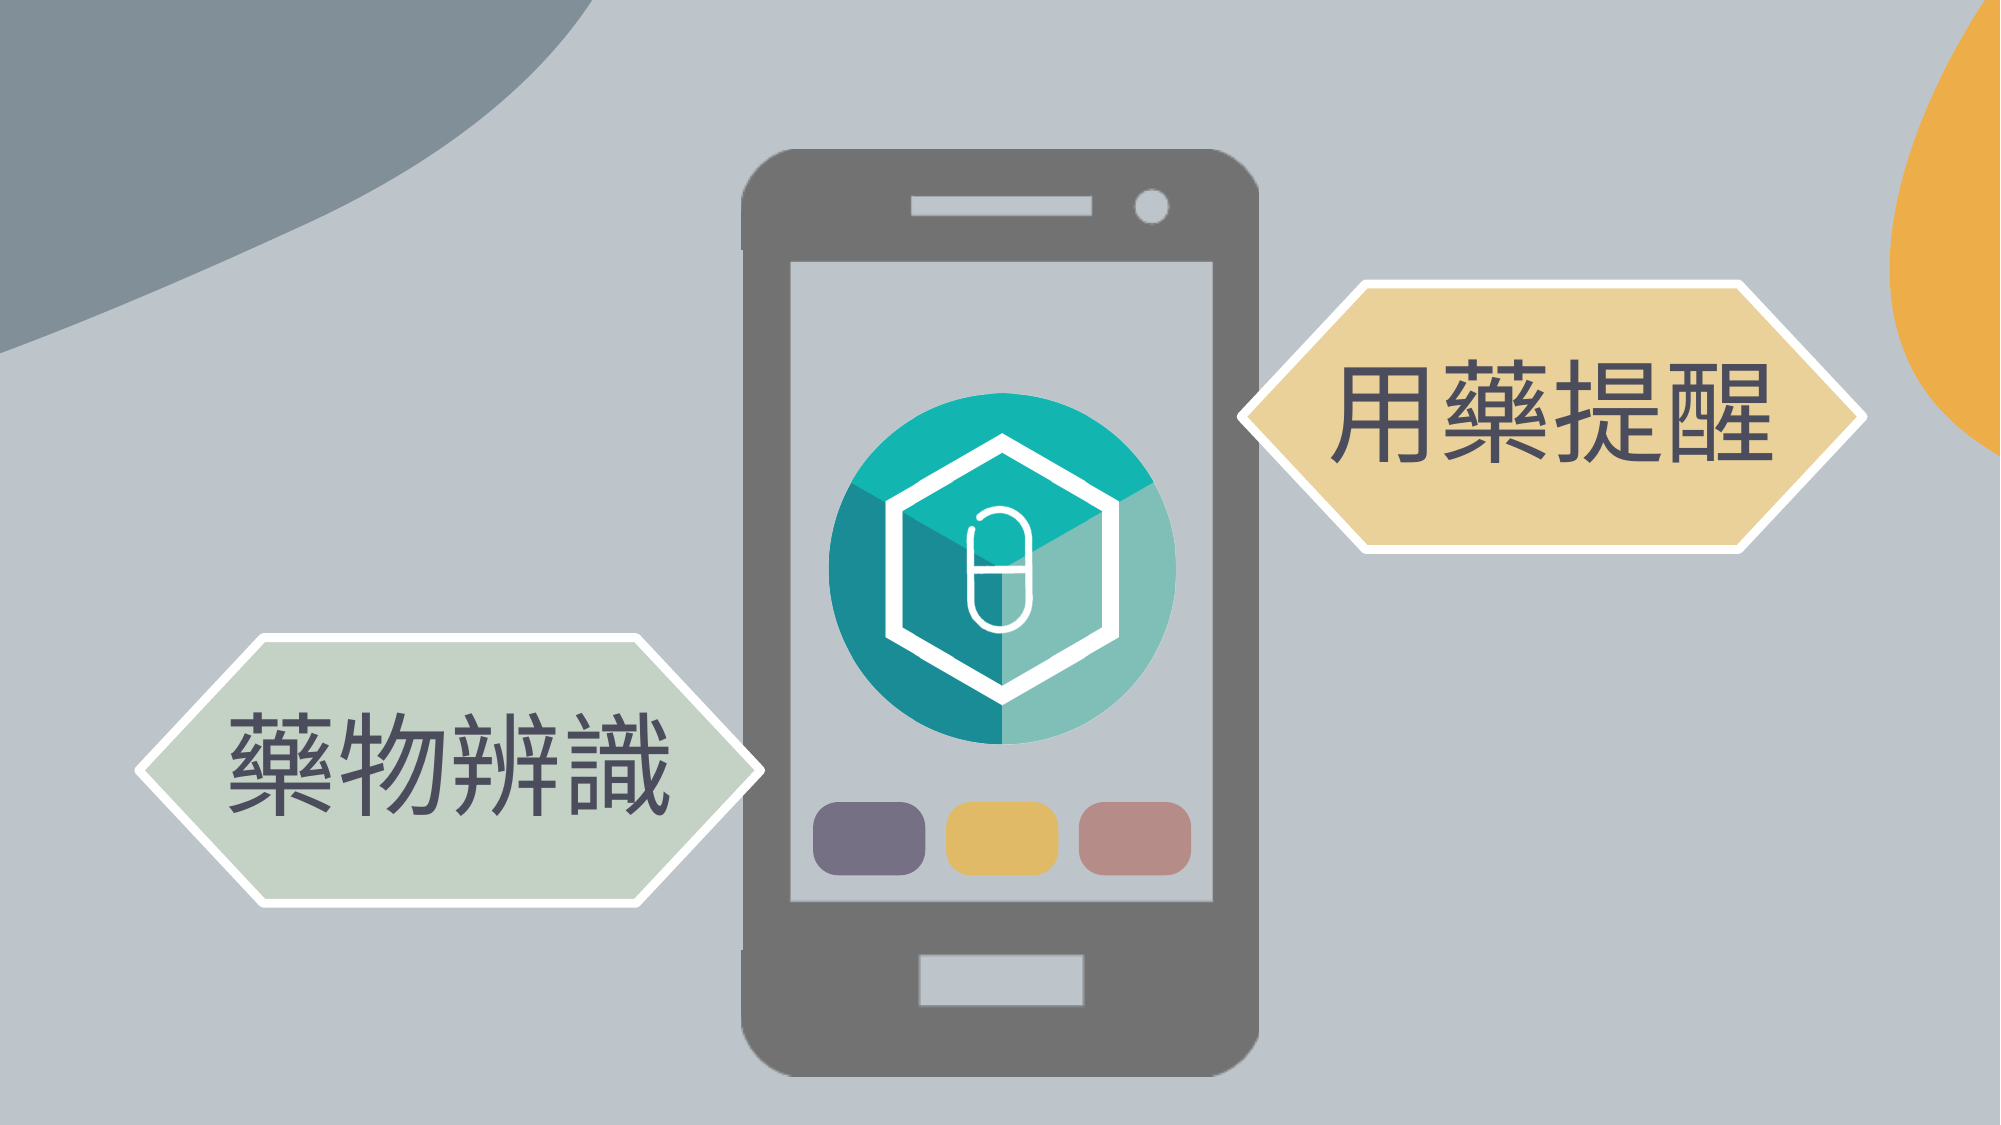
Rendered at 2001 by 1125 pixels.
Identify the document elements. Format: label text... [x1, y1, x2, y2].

text_box [946, 802, 1059, 876]
picture [0, 0, 860, 378]
picture [741, 149, 1259, 1077]
text_box [1812, 362, 1864, 472]
text_box [1241, 250, 1799, 950]
text_box 用藥提醒 [1293, 334, 1812, 486]
text_box [138, 715, 190, 826]
text_box [813, 802, 926, 876]
picture [1770, 0, 2000, 563]
text_box 藥物辨識 [190, 687, 709, 840]
text_box [1078, 802, 1192, 876]
text_box [203, 250, 761, 950]
